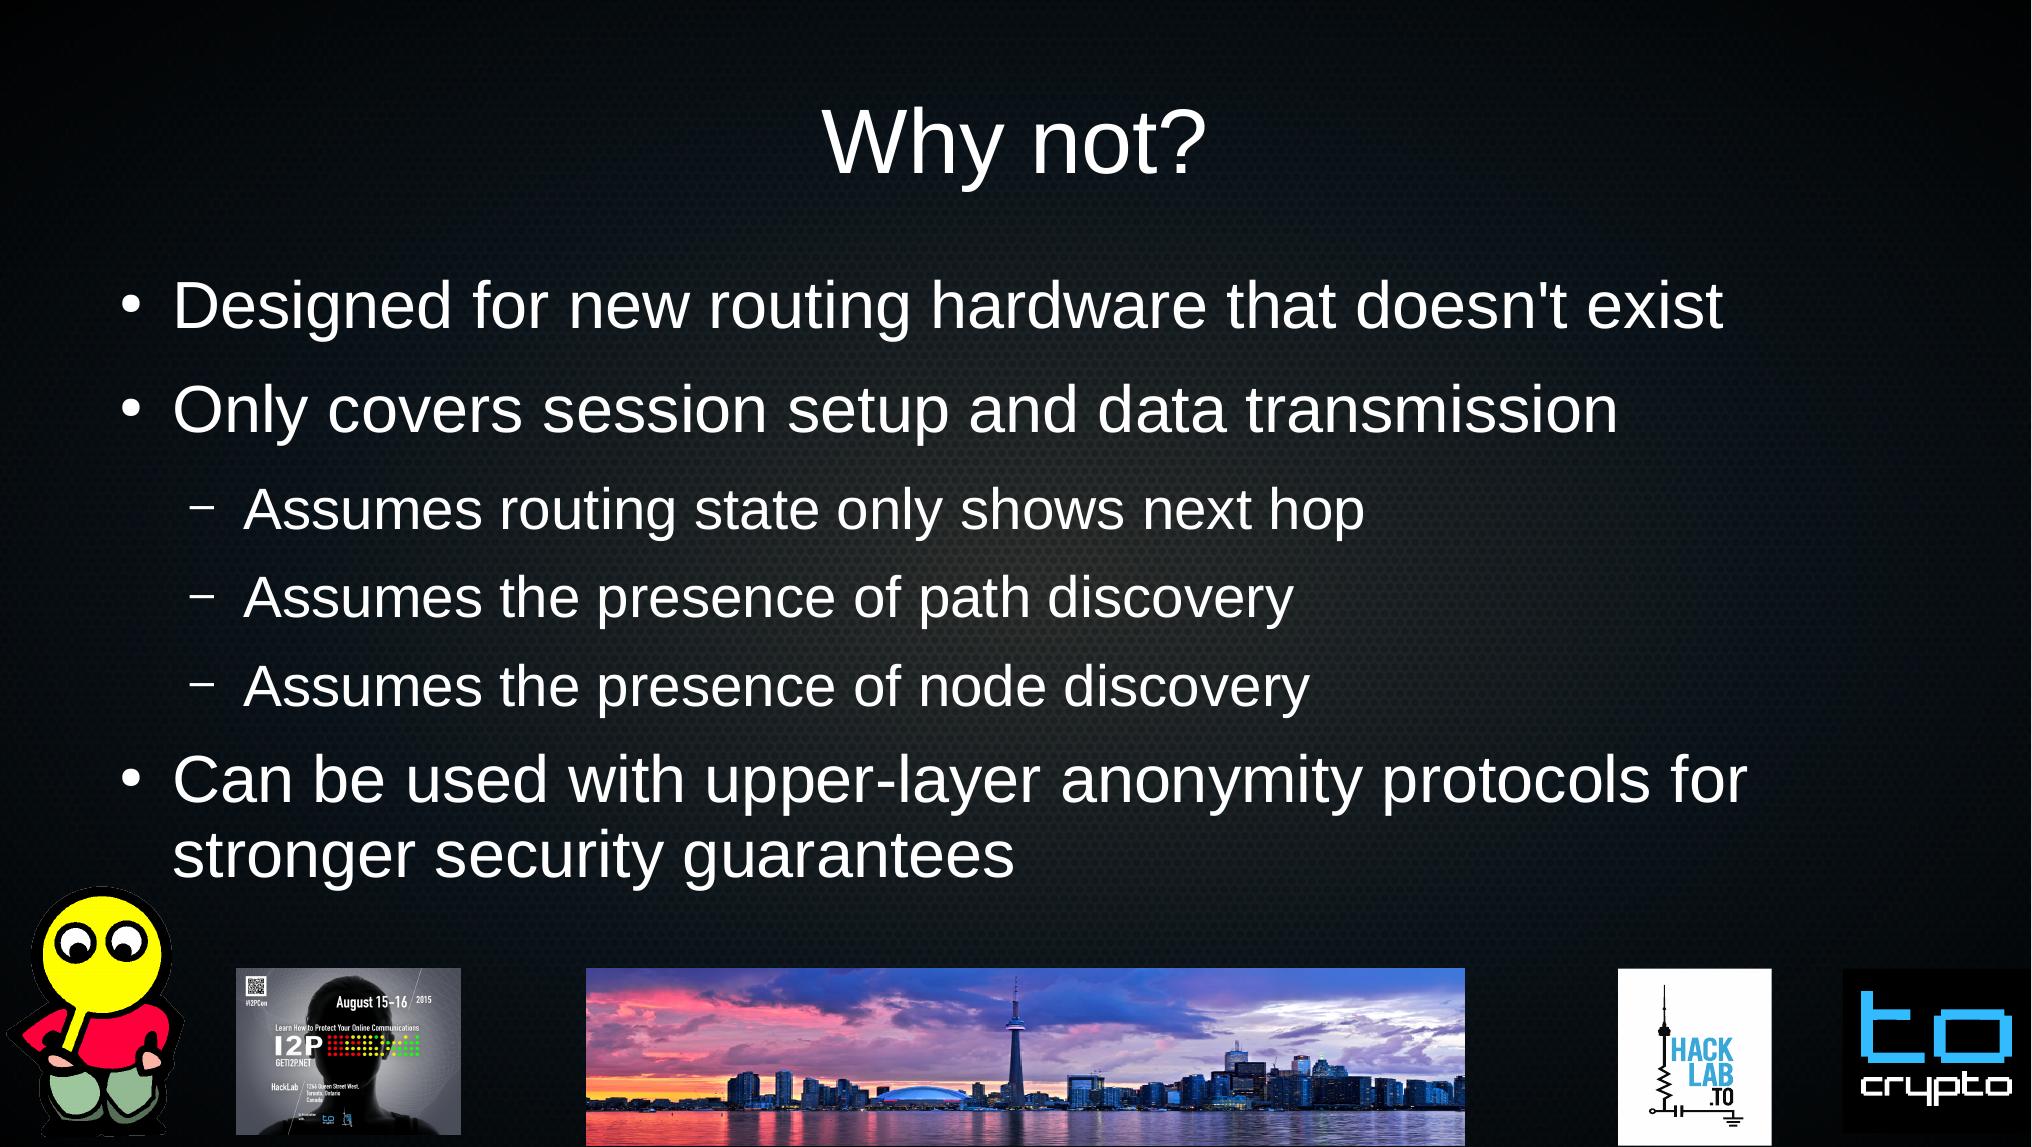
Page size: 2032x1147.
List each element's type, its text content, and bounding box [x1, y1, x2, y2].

list Designed for new routing hardware that doesn't exist Only covers session setup and data transmission Assumes routing state only shows next hop Assumes the presence of path discovery Assumes the presence of node discovery Can be used with upper-layer anonymity protocols for stronger security guarantees [101, 268, 1930, 933]
picture [0, 0, 2032, 1147]
title Why not? [101, 45, 1930, 237]
